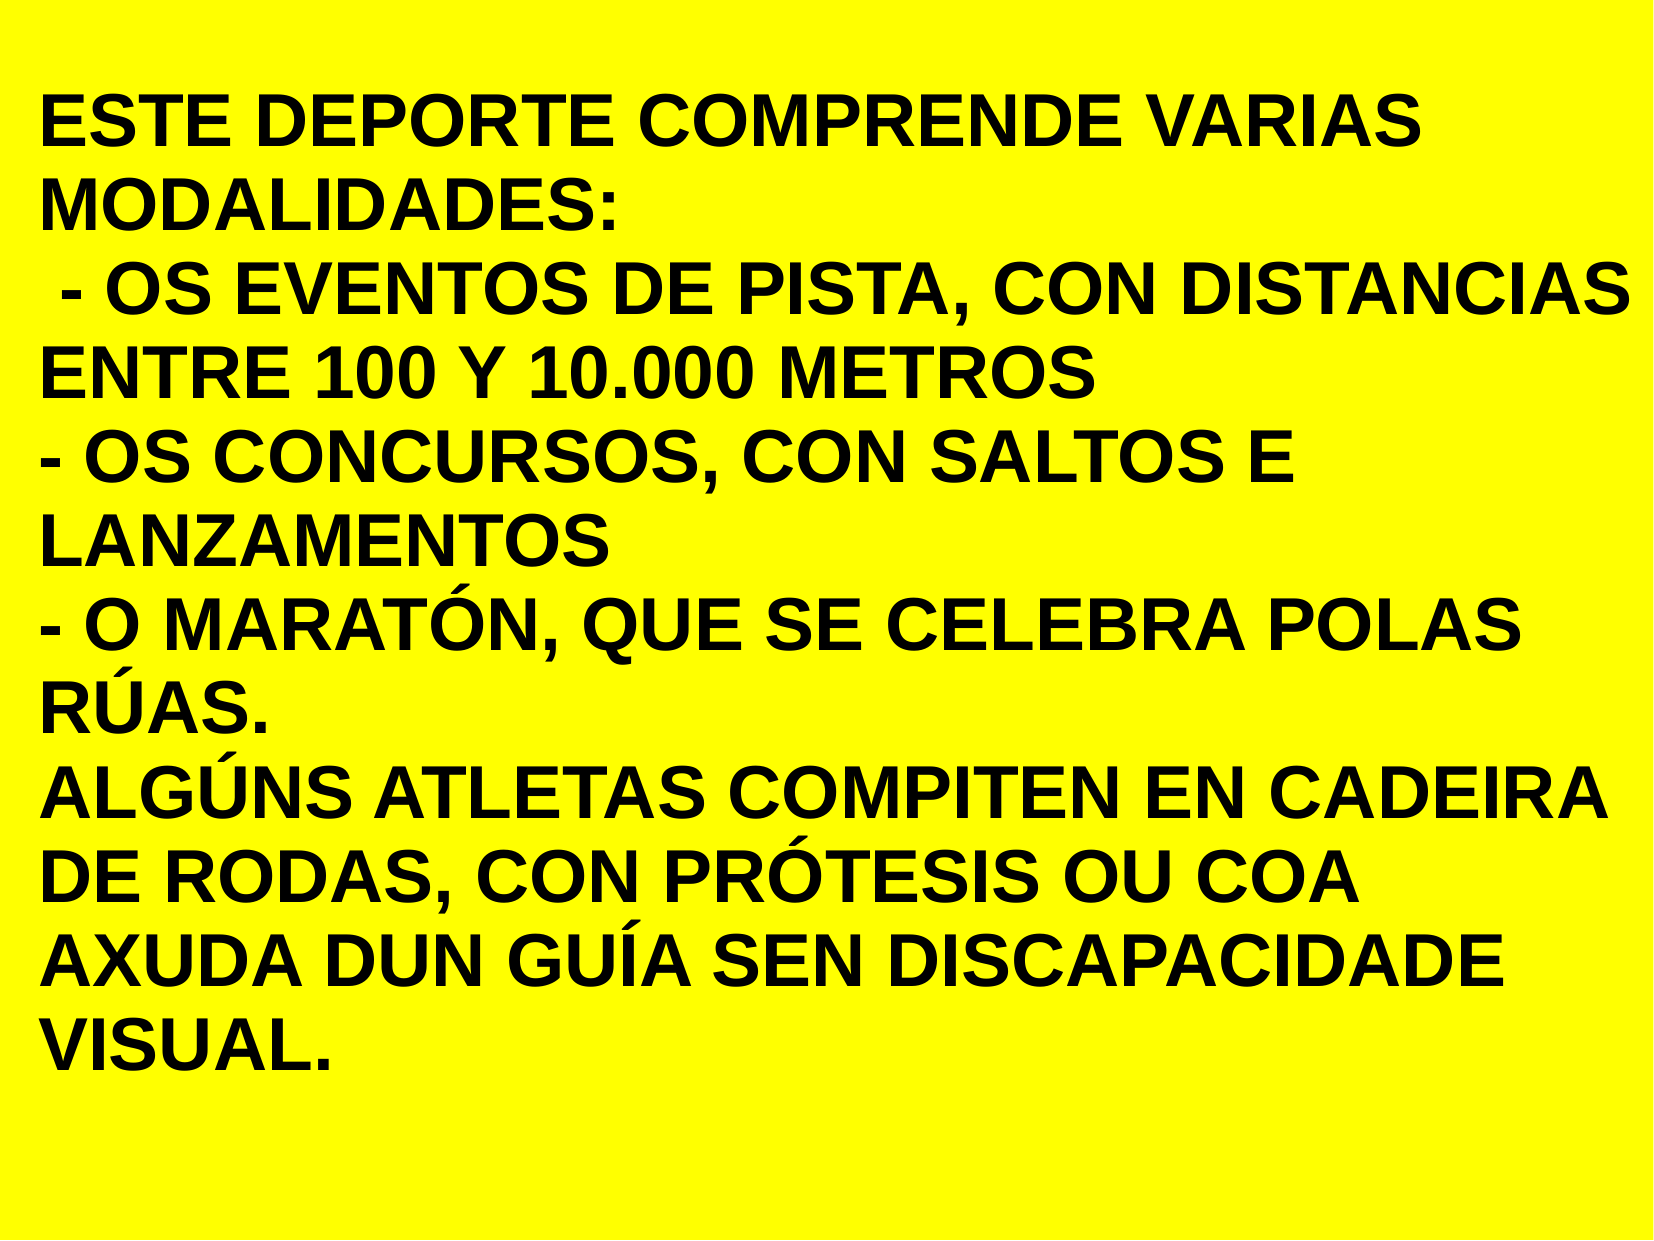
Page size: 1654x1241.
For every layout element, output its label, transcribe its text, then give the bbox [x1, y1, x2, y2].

text_box ESTE DEPORTE COMPRENDE VARIAS MODALIDADES: - OS EVENTOS DE PISTA, CON DISTANCIAS ENTRE 100 Y 10.000 METROS - OS CONCURSOS, CON SALTOS E LANZAMENTOS - O MARATÓN, QUE SE CELEBRA POLAS RÚAS. ALGÚNS ATLETAS COMPITEN EN CADEIRA DE RODAS, CON PRÓTESIS OU COA AXUDA DUN GUÍA SEN DISCAPACIDADE VISUAL. [23, 70, 1654, 1241]
